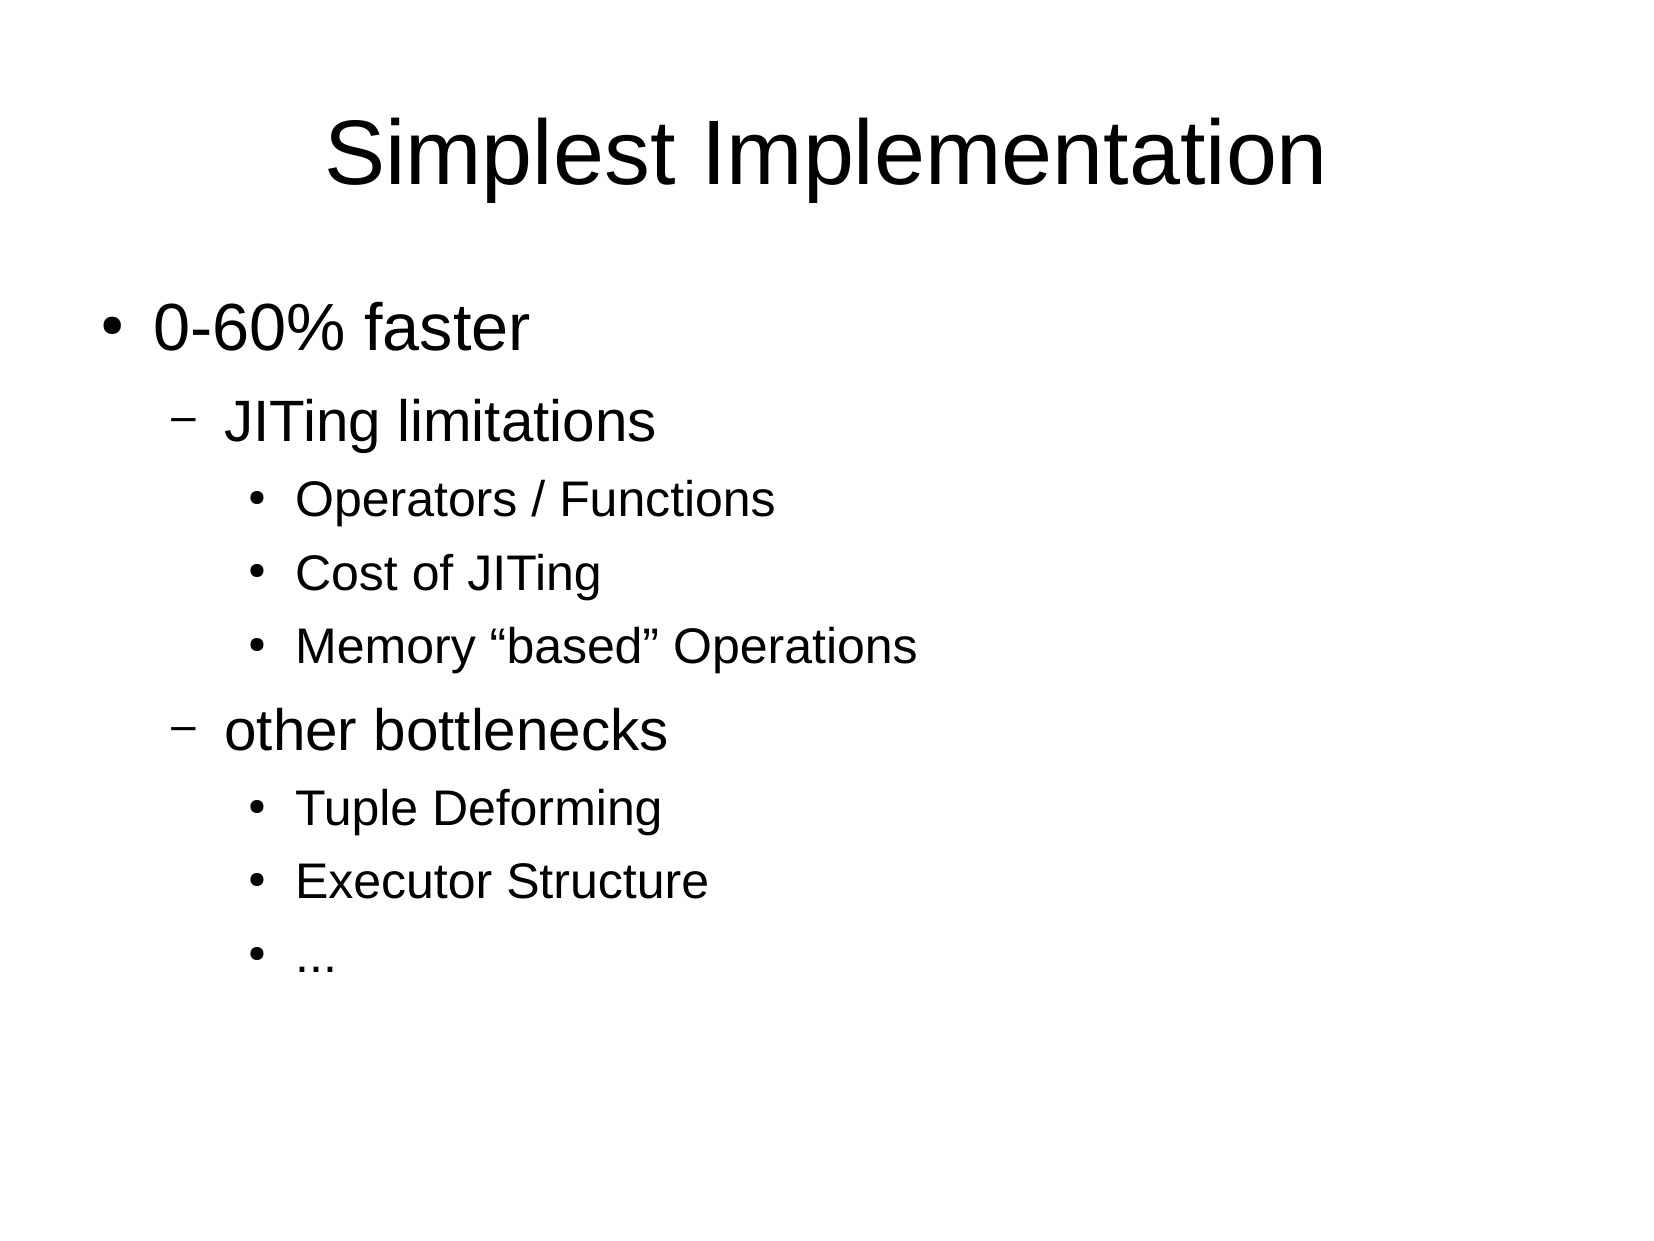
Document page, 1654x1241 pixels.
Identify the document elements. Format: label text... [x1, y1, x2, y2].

title Simplest Implementation [82, 49, 1571, 257]
list 0-60% faster JITing limitations Operators / Functions Cost of JITing Memory “based” Operations other bottlenecks Tuple Deforming Executor Structure ... [82, 290, 1571, 1010]
